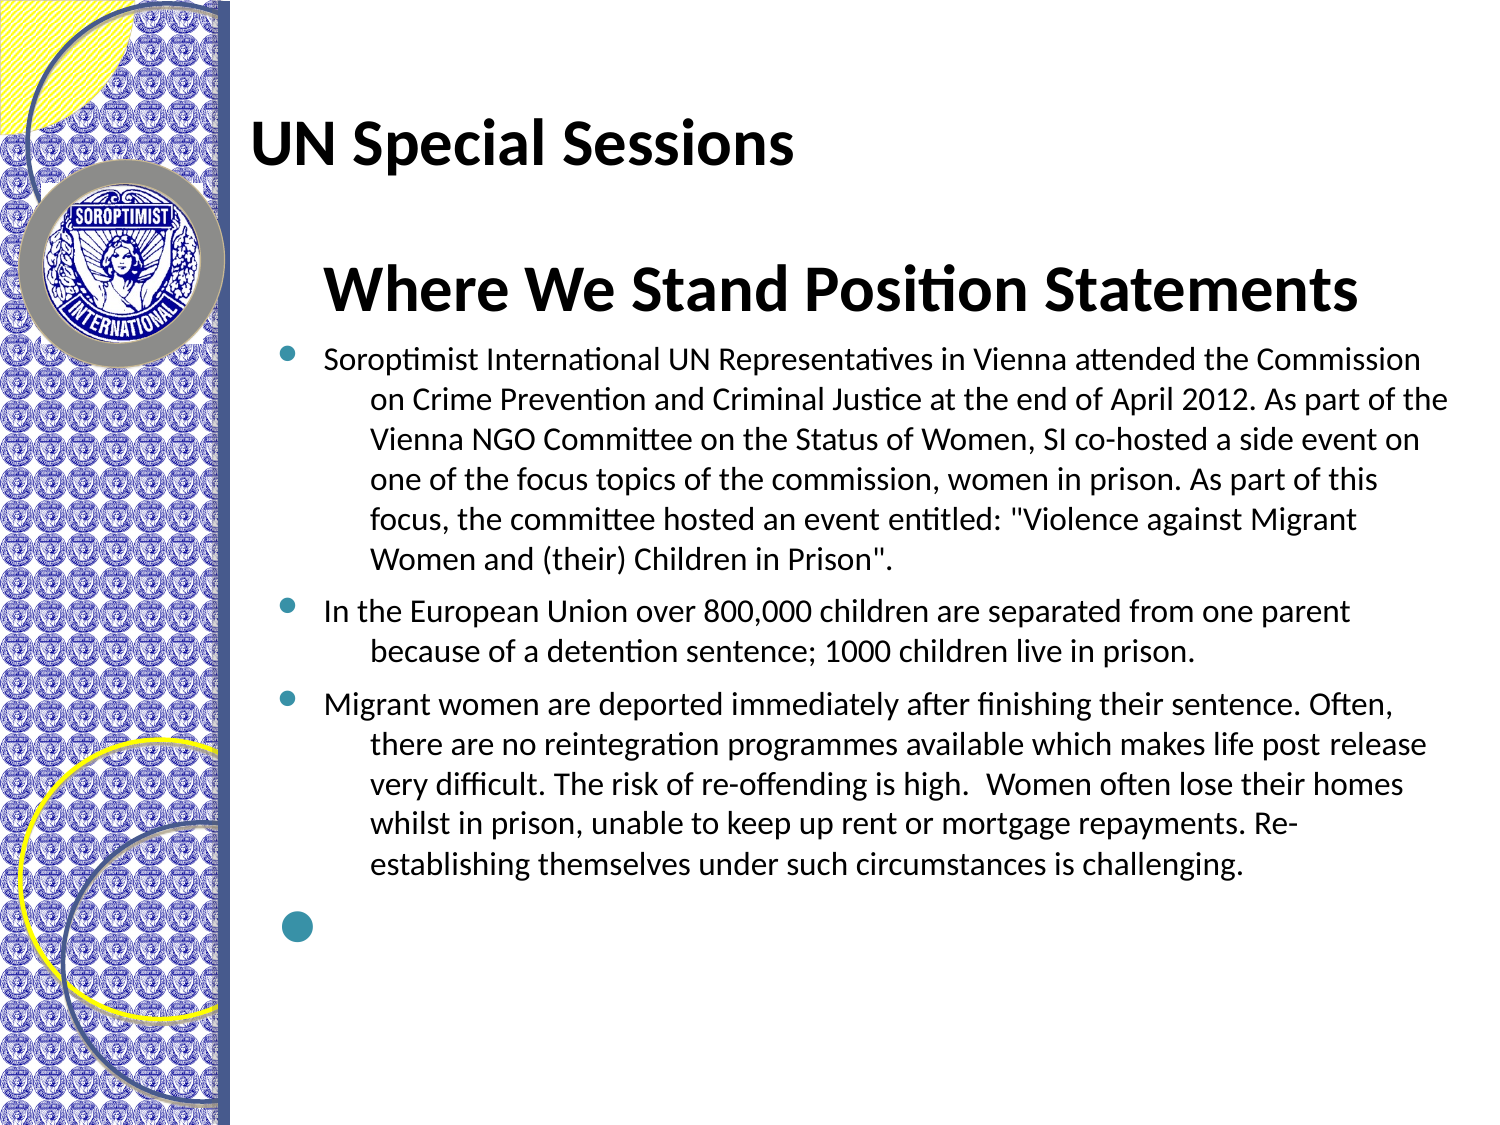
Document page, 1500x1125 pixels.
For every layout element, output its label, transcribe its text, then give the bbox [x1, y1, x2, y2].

title UN Special Sessions [235, 45, 1466, 233]
picture [66, 830, 212, 1016]
picture [136, 0, 212, 8]
list Where We Stand Position Statements Soroptimist International UN Representatives in Vienna attended the Commission on Crime Prevention and Criminal Justice at the end of April 2012. As part of the Vienna NGO Committee on the Status of Women, SI co-hosted a side event on one of the focus topics of the commission, women in prison. As part of this focus, the committee hosted an event entitled: "Violence against Migrant Women and (their) Children in Prison". In the European Union over 800,000 children are separated from one parent because of a detention sentence; 1000 children live in prison. Migrant women are deported immediately after finishing their sentence. Often, there are no reintegration programmes available which makes life post release very difficult. The risk of re-offending is high. Women often lose their homes whilst in prison, unable to keep up rent or mortgage repayments. Re-establishing themselves under such circumstances is challenging. [235, 237, 1466, 1026]
picture [32, 16, 133, 130]
picture [31, 11, 212, 207]
picture [1, 1, 134, 134]
picture [44, 187, 198, 342]
picture [70, 996, 212, 1099]
picture [23, 747, 212, 972]
picture [0, 134, 218, 1125]
